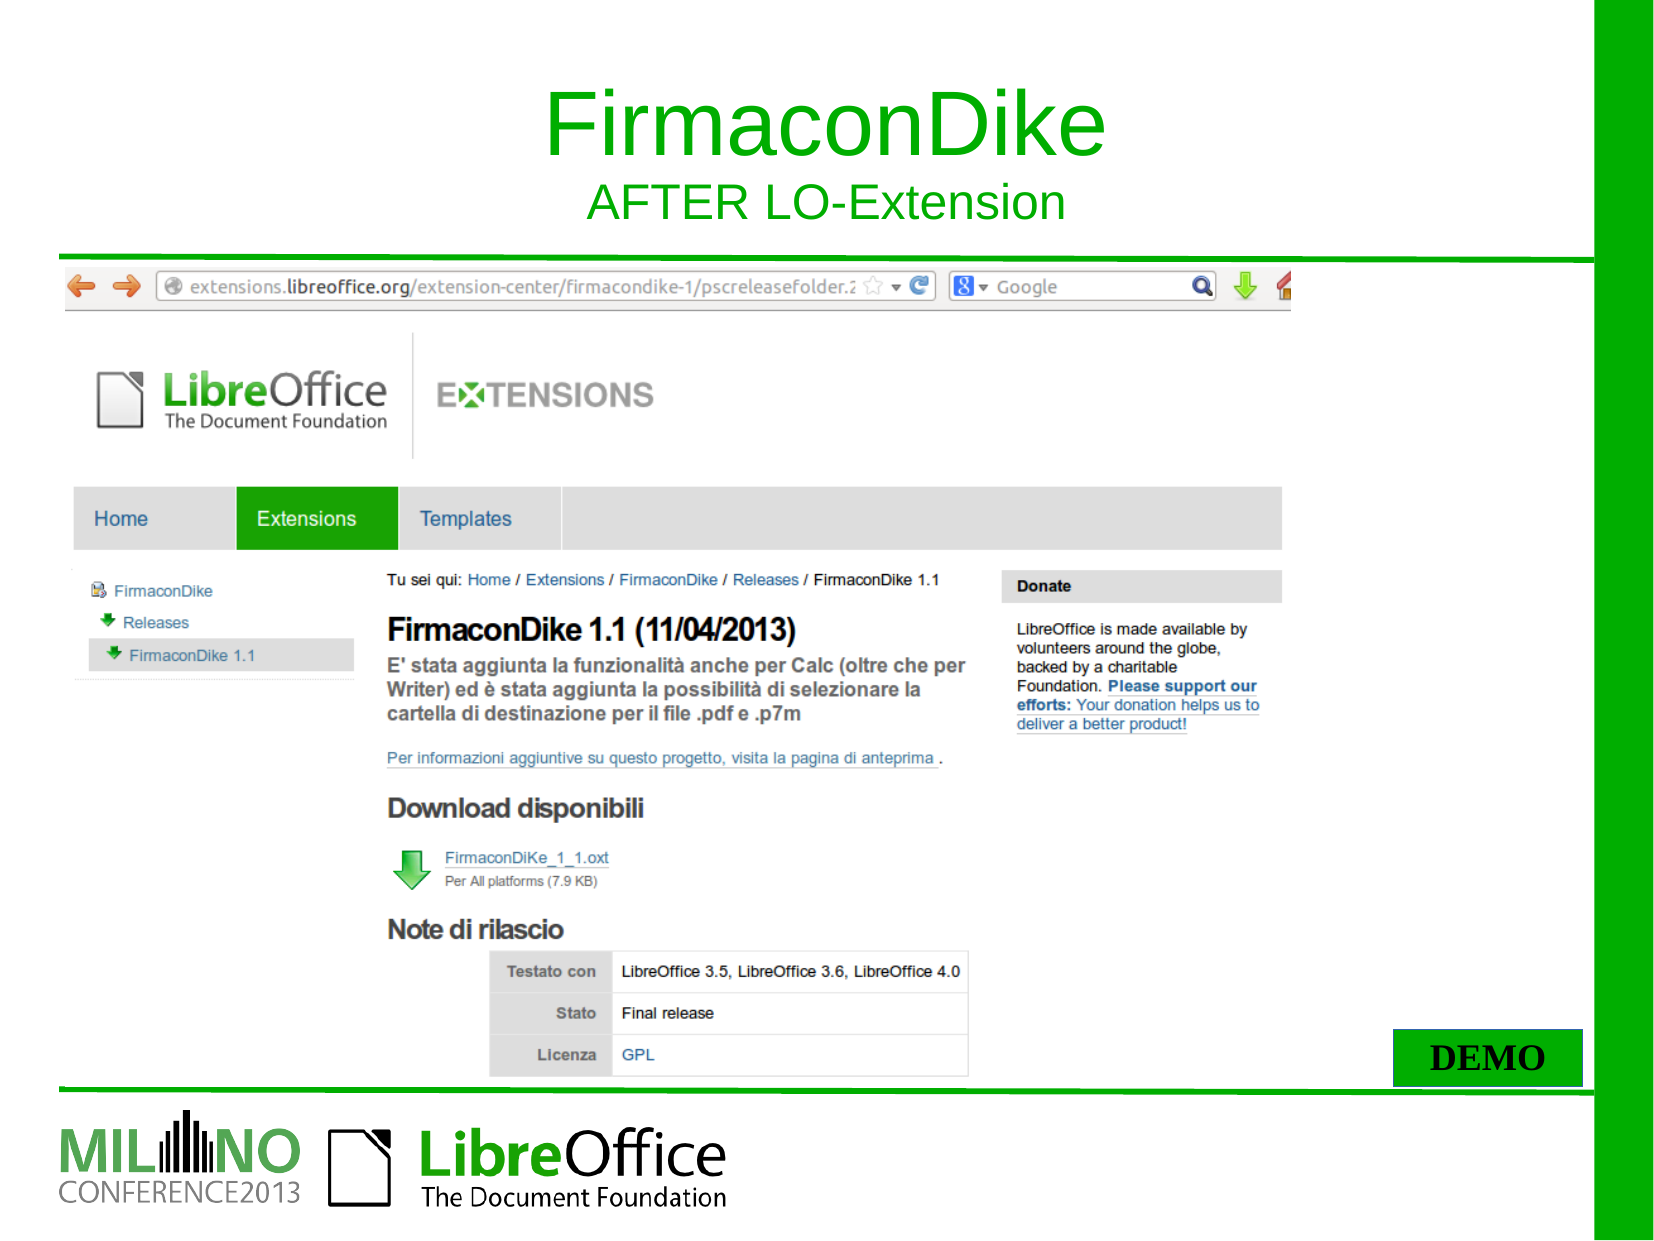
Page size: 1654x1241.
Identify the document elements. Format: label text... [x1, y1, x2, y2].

picture [65, 267, 1291, 1087]
subtitle FirmaconDike AFTER LO-Extension [82, 71, 1571, 231]
text_box DEMO [1393, 1029, 1583, 1087]
picture [59, 1093, 756, 1241]
